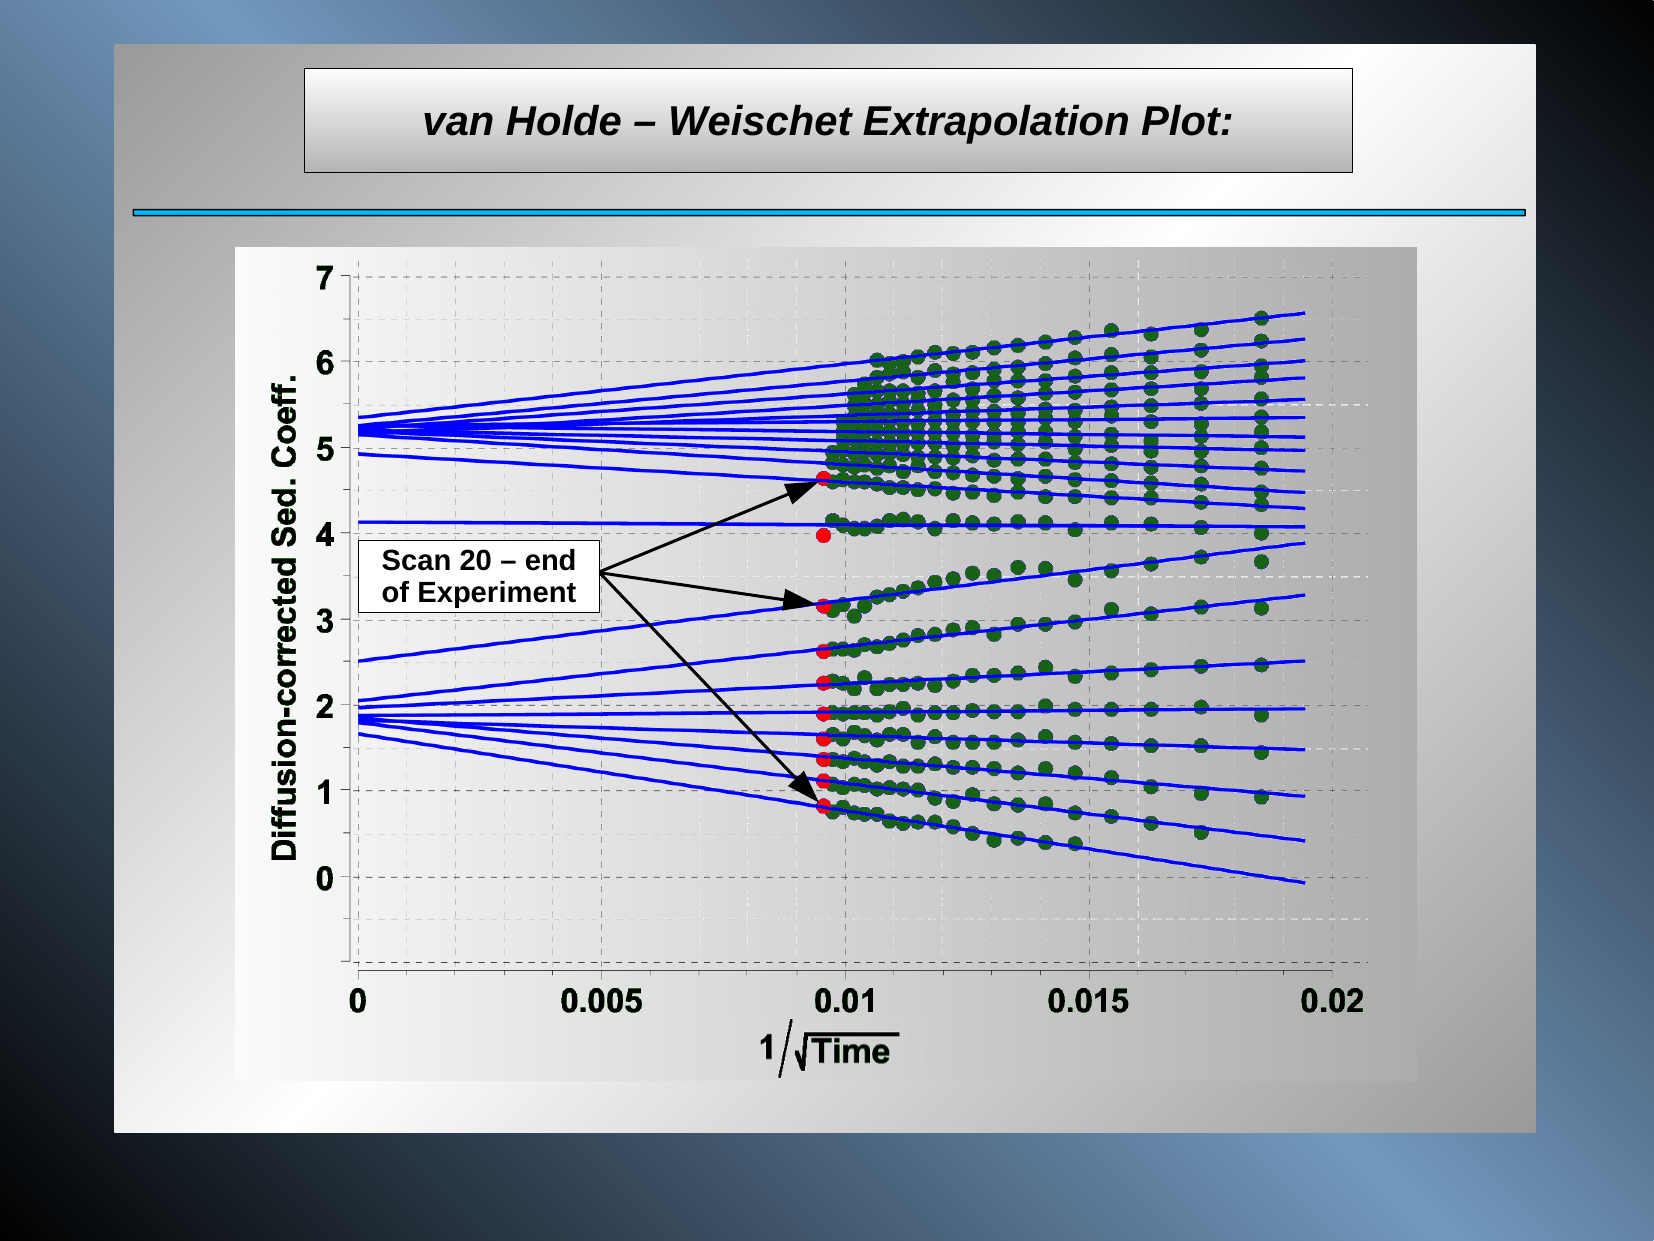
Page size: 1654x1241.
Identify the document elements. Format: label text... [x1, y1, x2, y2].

picture [235, 247, 1417, 1081]
text_box van Holde – Weischet Extrapolation Plot: [304, 68, 1353, 173]
text_box [133, 209, 1526, 216]
text_box Scan 20 – end of Experiment [358, 540, 600, 613]
